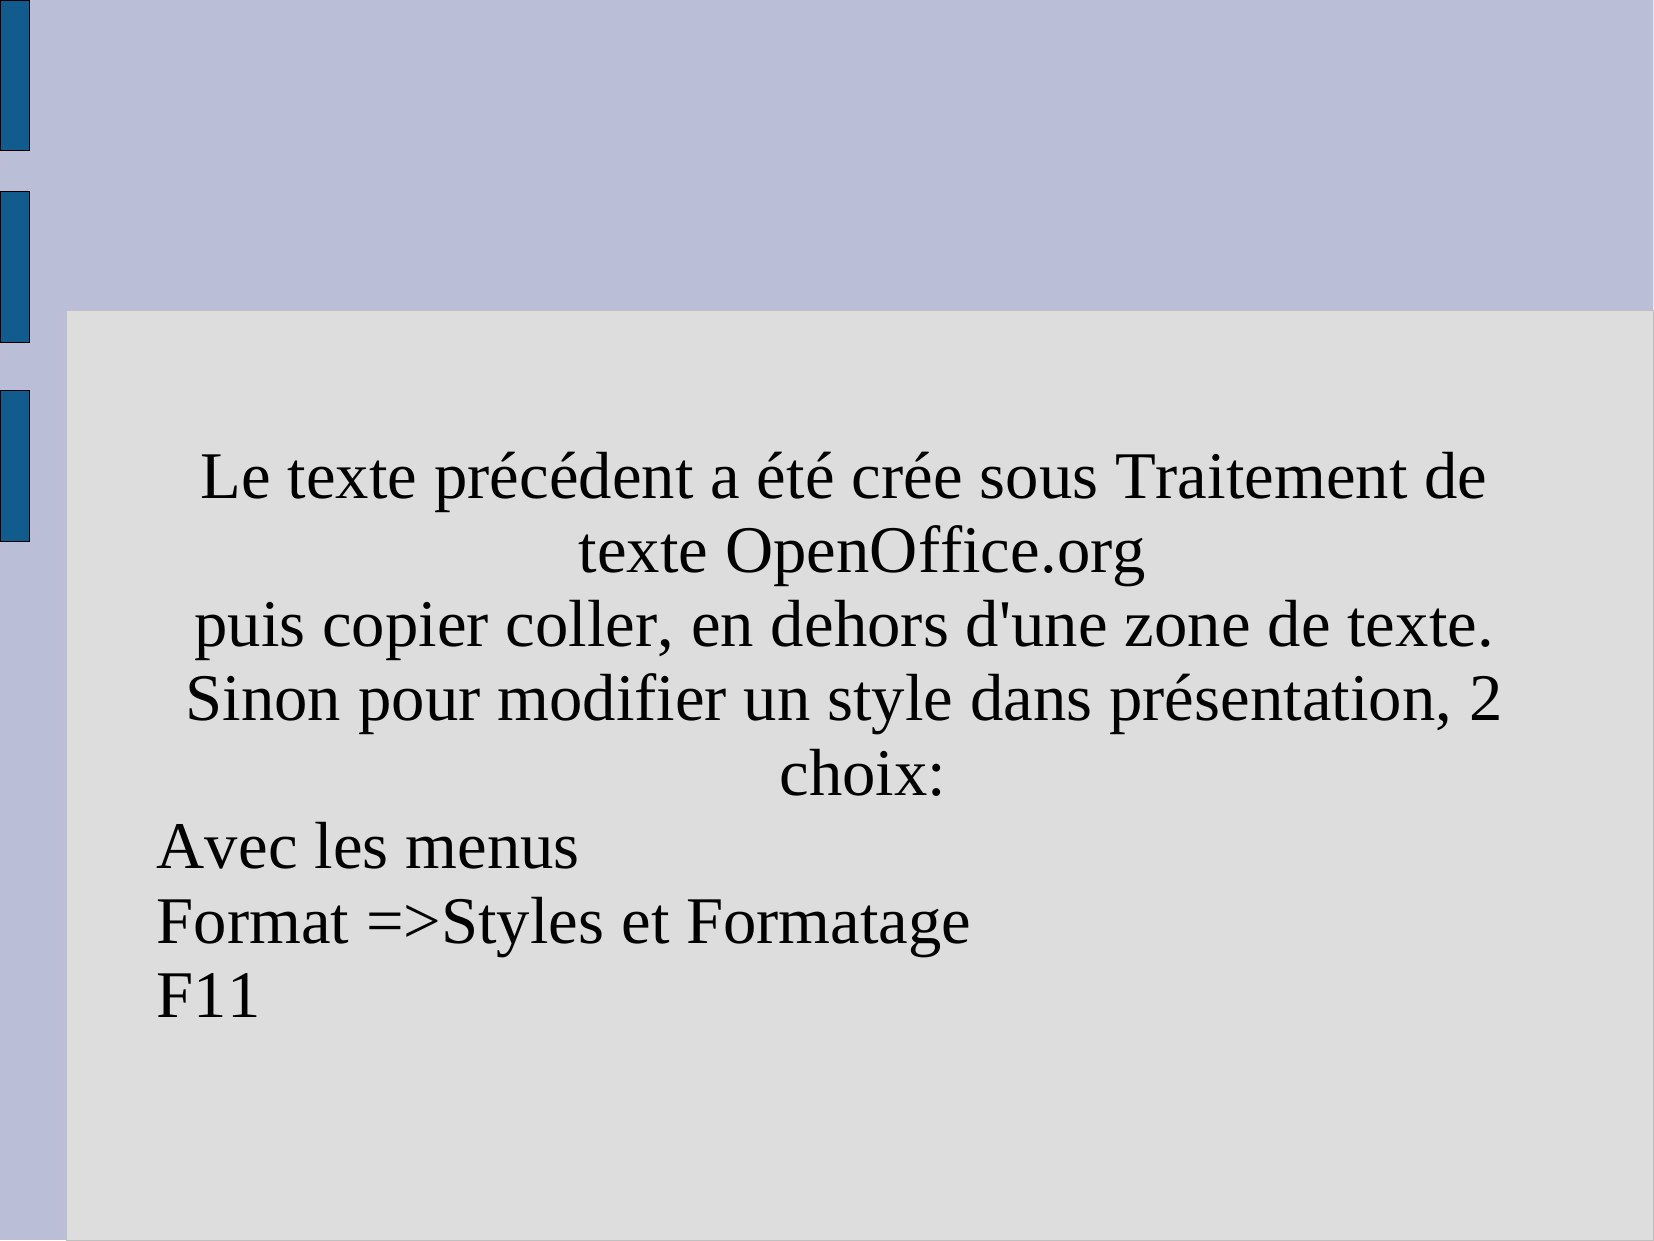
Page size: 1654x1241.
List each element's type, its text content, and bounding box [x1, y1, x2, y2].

subtitle Le texte précédent a été crée sous Traitement de texte OpenOffice.org puis copier coller, en dehors d'une zone de texte. Sinon pour modifier un style dans présentation, 2 choix: Avec les menus Format =>Styles et Formatage F11 [121, 344, 1534, 1127]
